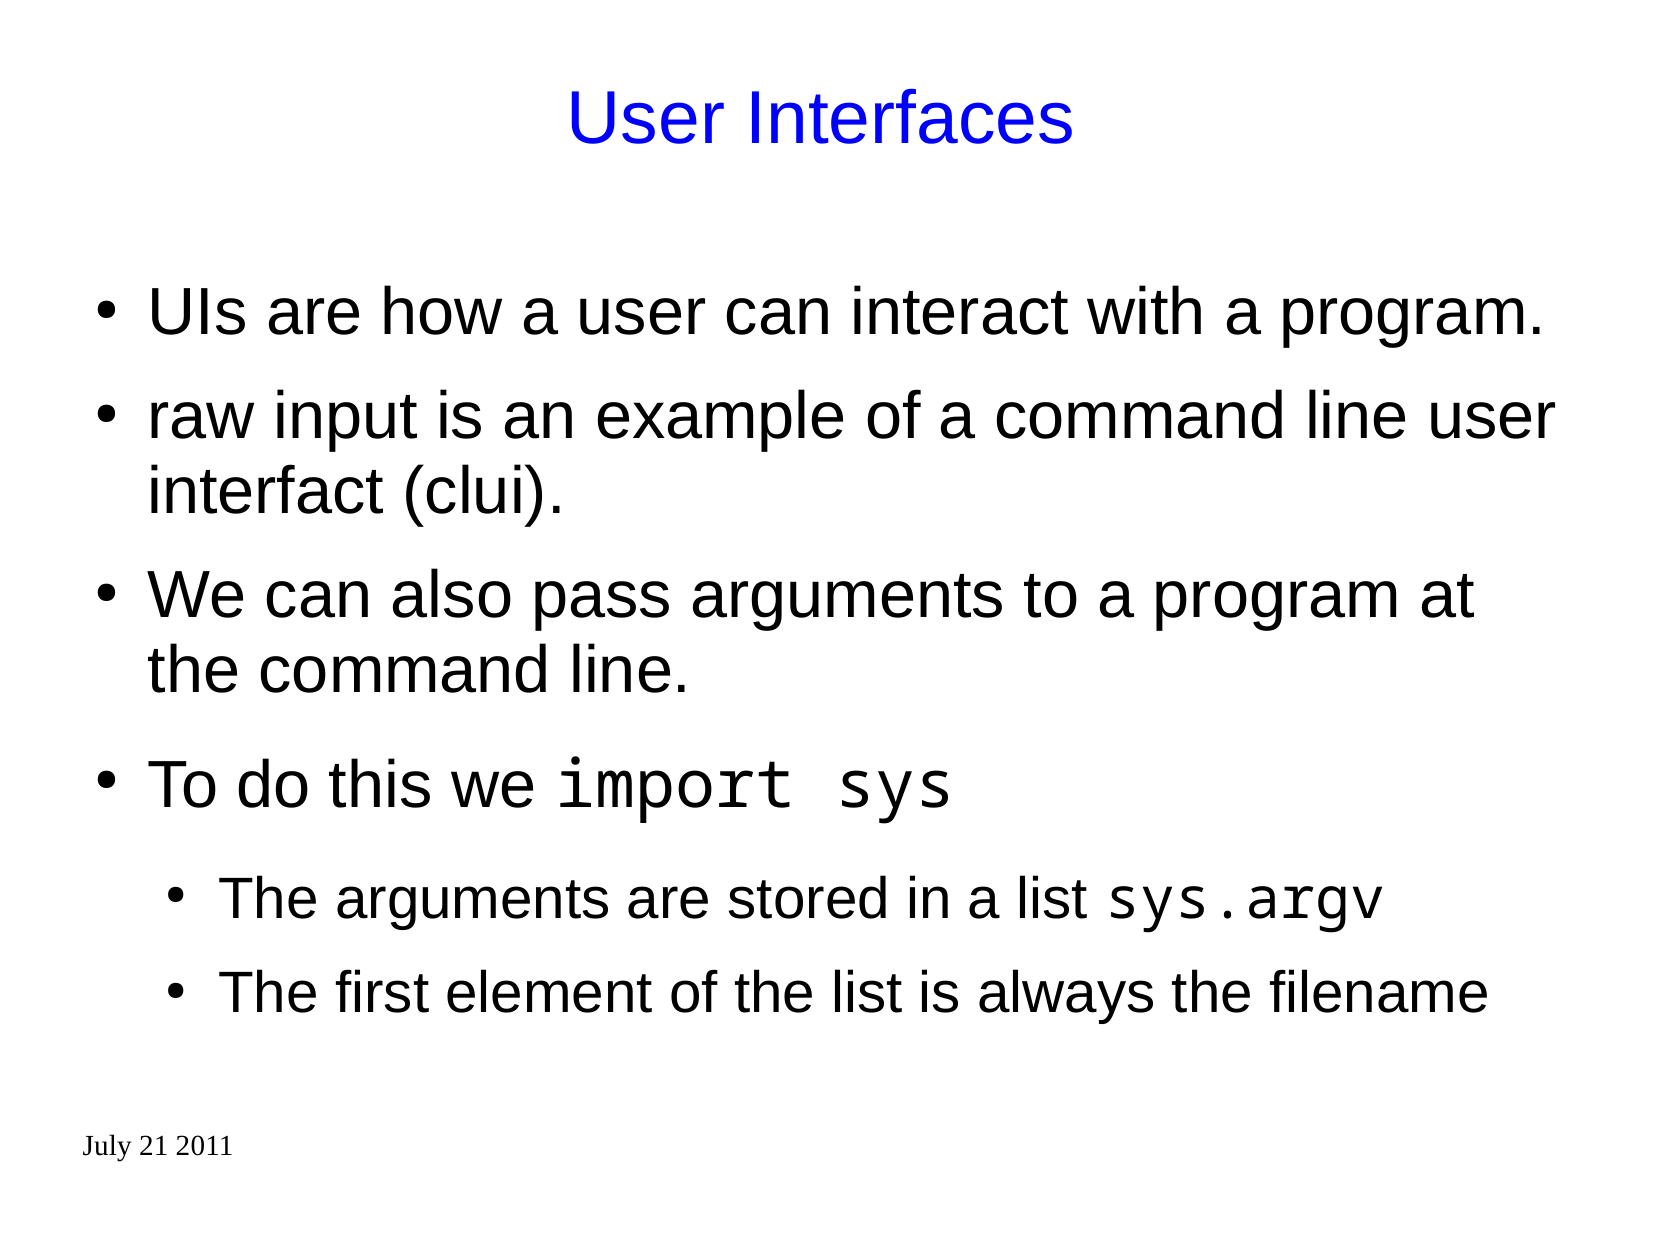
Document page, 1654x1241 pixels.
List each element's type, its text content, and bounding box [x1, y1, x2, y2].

title User Interfaces [76, 58, 1565, 178]
list UIs are how a user can interact with a program. raw input is an example of a command line user interfact (clui). We can also pass arguments to a program at the command line. To do this we import sys The arguments are stored in a list sys.argv The first element of the list is always the filename [76, 274, 1565, 1093]
